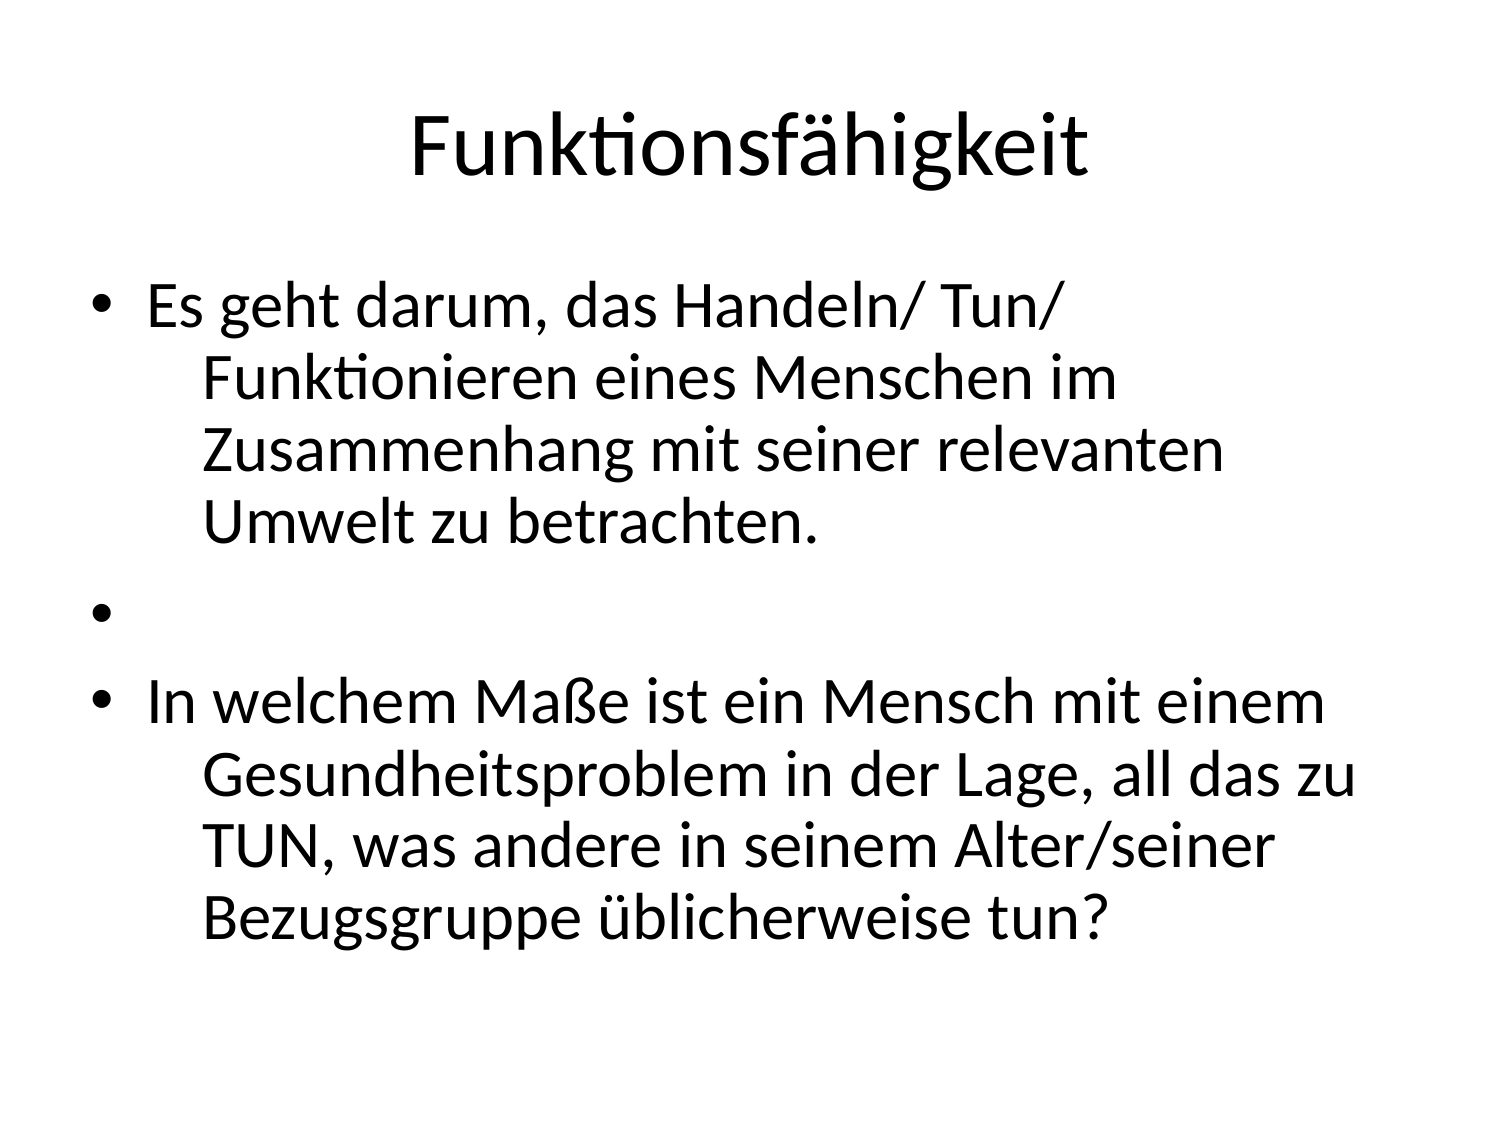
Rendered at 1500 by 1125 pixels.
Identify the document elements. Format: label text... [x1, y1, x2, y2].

title Funktionsfähigkeit [75, 45, 1426, 233]
list Es geht darum, das Handeln/ Tun/ Funktionieren eines Menschen im Zusammenhang mit seiner relevanten Umwelt zu betrachten. In welchem Maße ist ein Mensch mit einem Gesundheitsproblem in der Lage, all das zu TUN, was andere in seinem Alter/seiner Bezugsgruppe üblicherweise tun? [75, 262, 1426, 1005]
